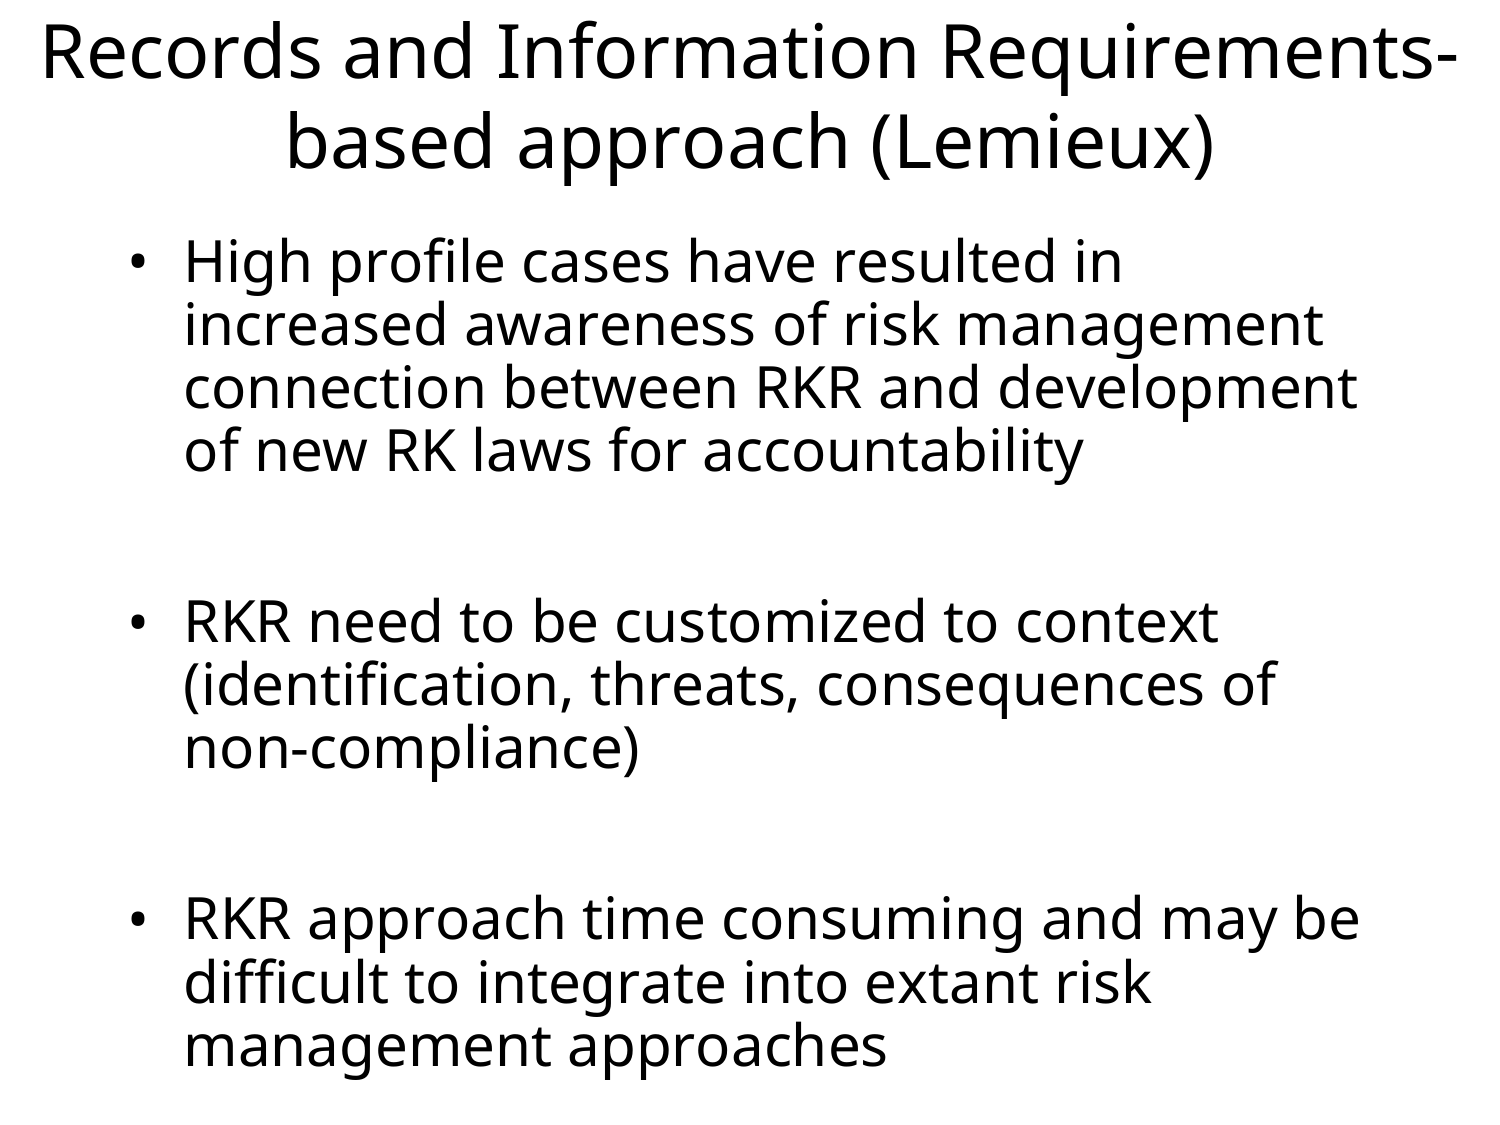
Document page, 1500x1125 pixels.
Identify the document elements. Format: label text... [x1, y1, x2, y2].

title Records and Information Requirements-based approach (Lemieux) [0, 0, 1500, 192]
list High profile cases have resulted in increased awareness of risk management connection between RKR and development of new RK laws for accountability RKR need to be customized to context (identification, threats, consequences of non-compliance) RKR approach time consuming and may be difficult to integrate into extant risk management approaches [112, 224, 1388, 1125]
